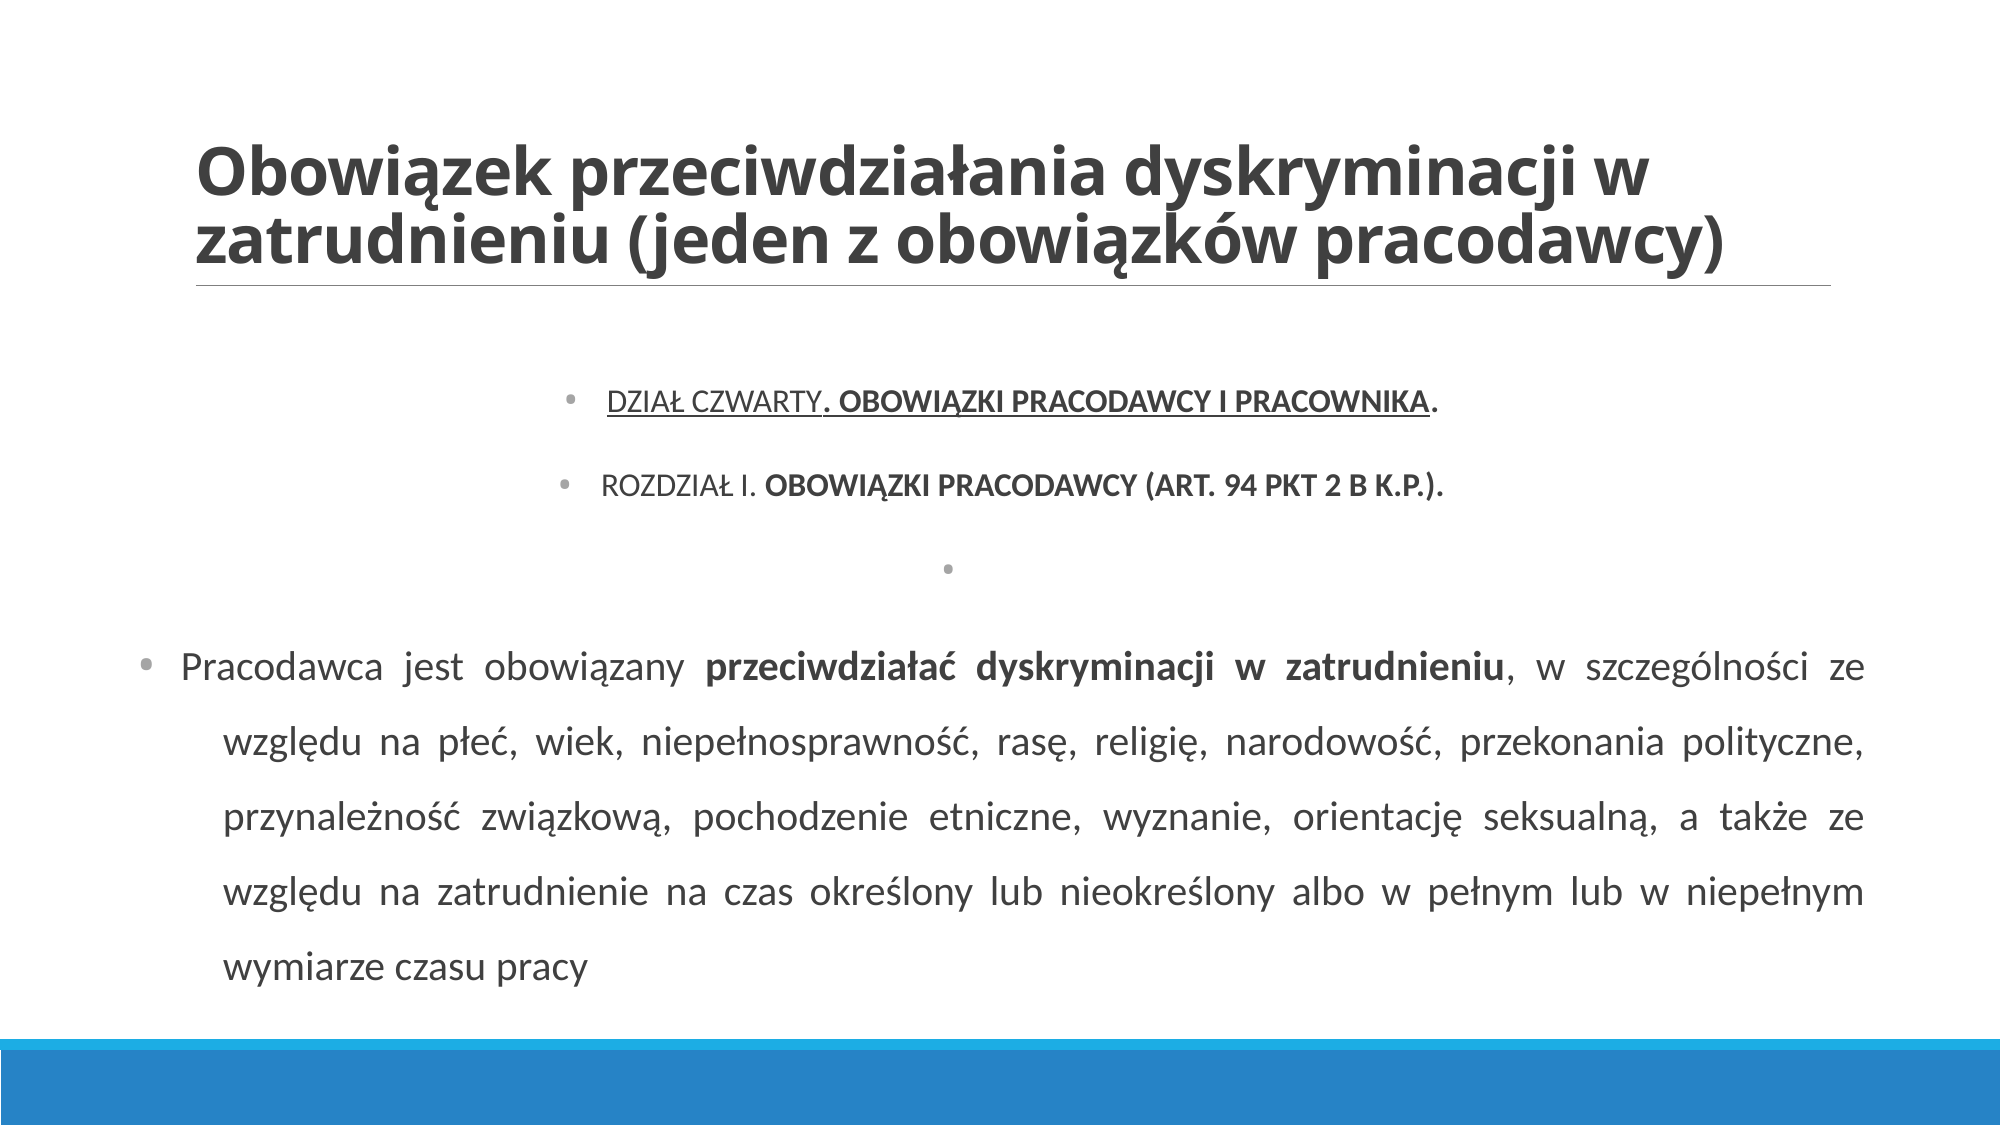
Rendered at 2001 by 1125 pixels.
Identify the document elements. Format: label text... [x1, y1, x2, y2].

title Obowiązek przeciwdziałania dyskryminacji w zatrudnieniu (jeden z obowiązków pracodawcy) [180, 47, 1831, 286]
list DZIAŁ CZWARTY. OBOWIĄZKI PRACODAWCY I PRACOWNIKA. ROZDZIAŁ I. OBOWIĄZKI PRACODAWCY (art. 94 pkt 2 b k.p.). Pracodawca jest obowiązany przeciwdziałać dyskryminacji w zatrudnieniu, w szczególności ze względu na płeć, wiek, niepełnosprawność, rasę, religię, narodowość, przekonania polityczne, przynależność związkową, pochodzenie etniczne, wyznanie, orientację seksualną, a także ze względu na zatrudnienie na czas określony lub nieokreślony albo w pełnym lub w niepełnym wymiarze czasu pracy [102, 351, 1880, 1079]
